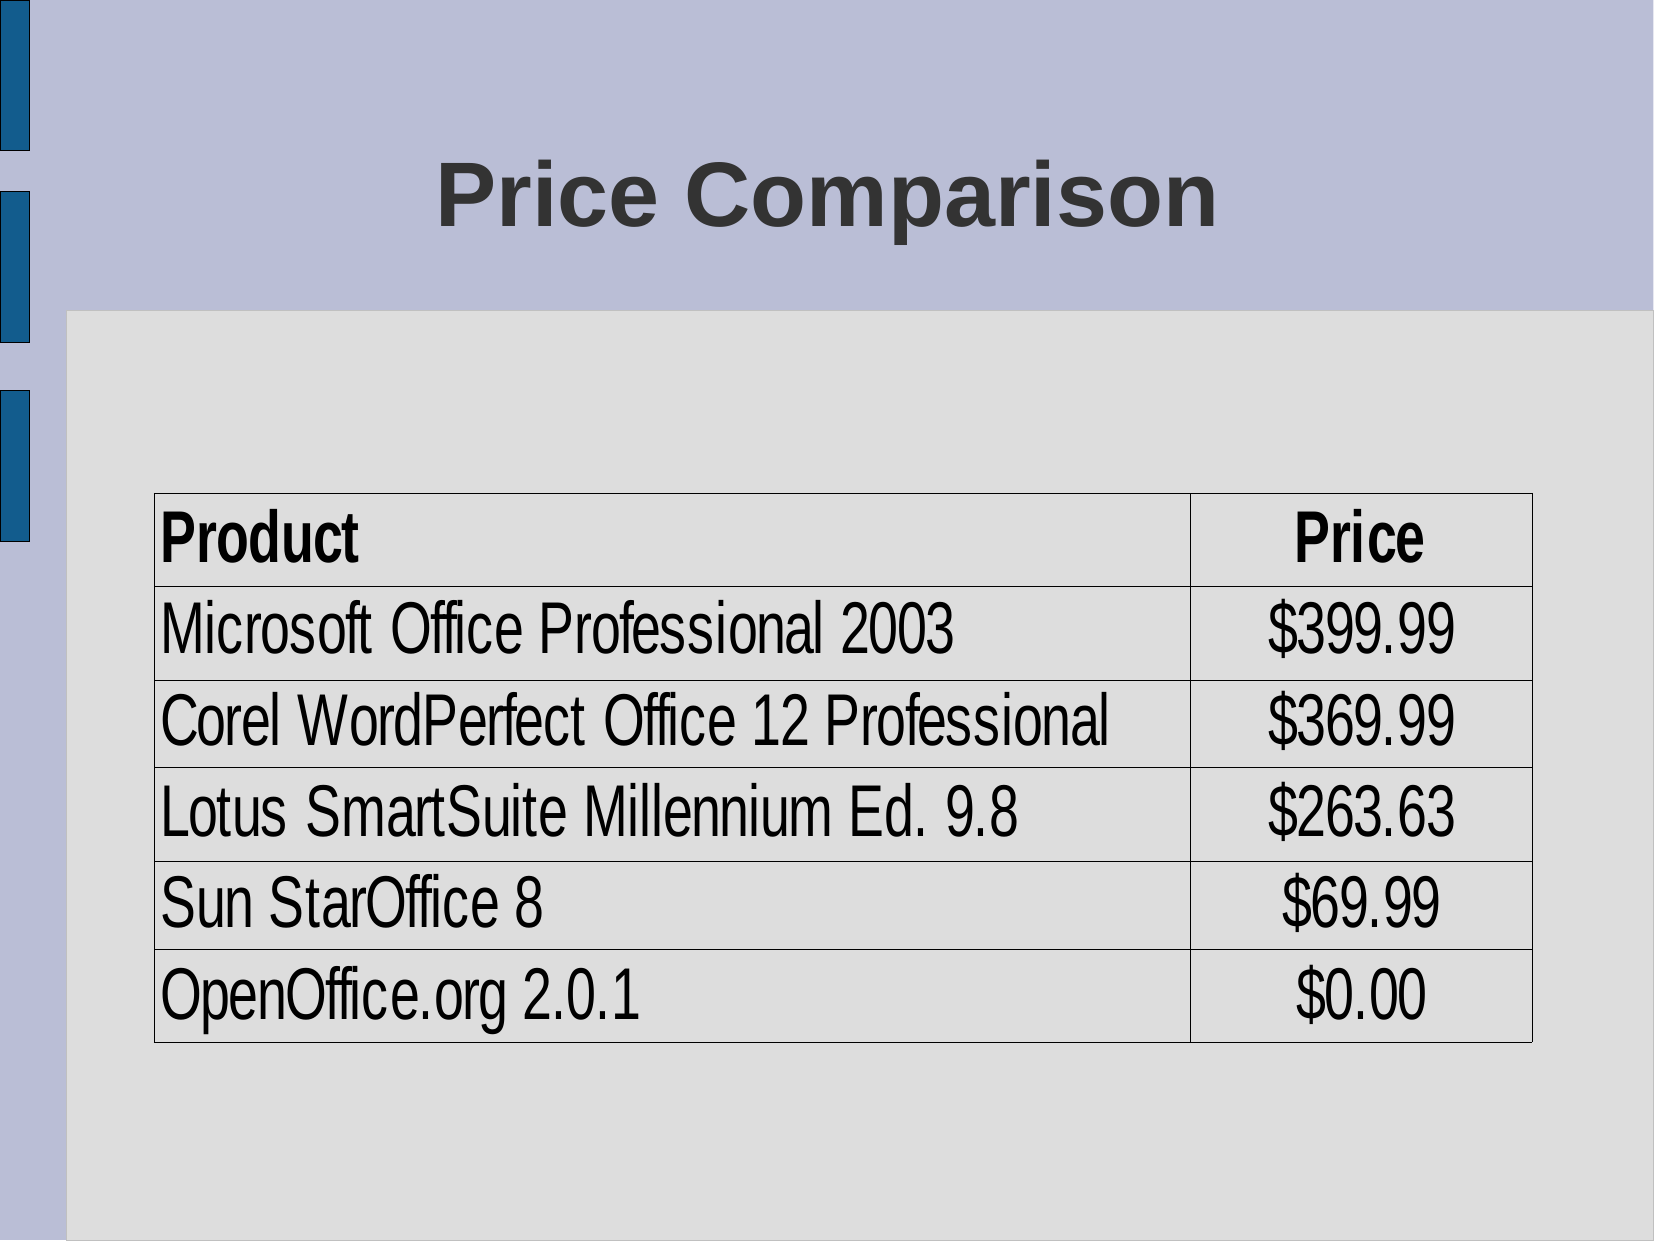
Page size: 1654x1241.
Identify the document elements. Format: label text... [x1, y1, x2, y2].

chart [150, 487, 1538, 1051]
title Price Comparison [121, 91, 1534, 299]
